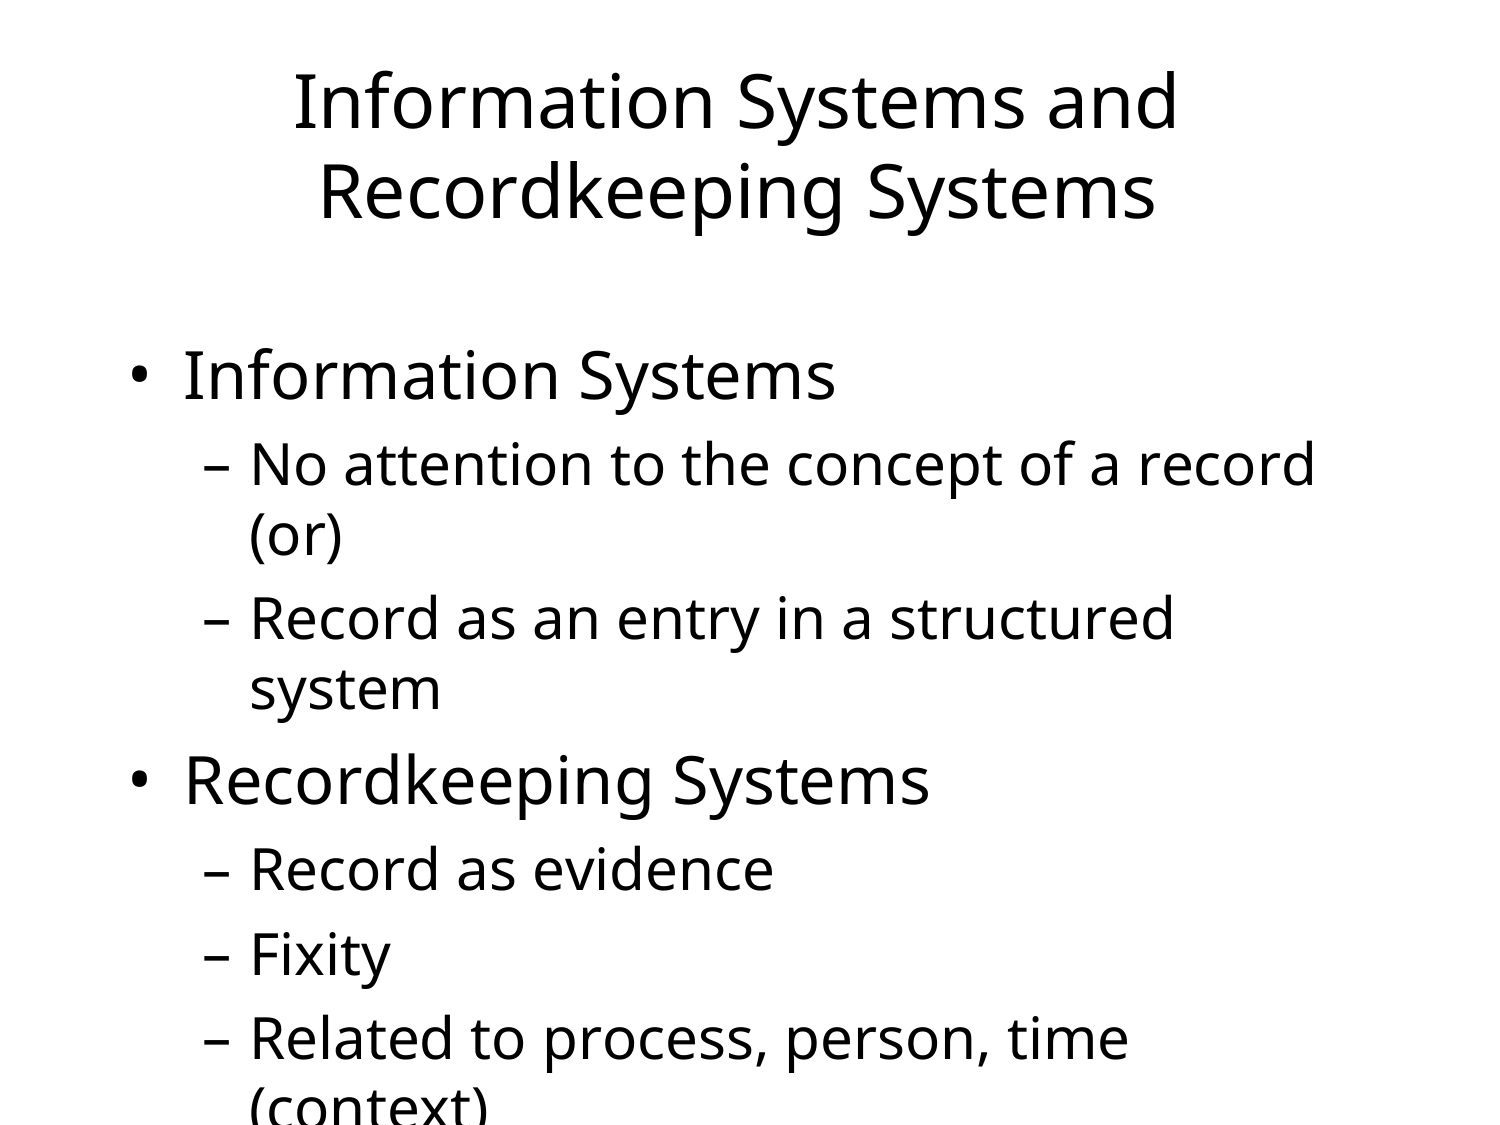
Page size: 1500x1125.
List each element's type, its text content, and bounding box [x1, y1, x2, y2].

list Information Systems No attention to the concept of a record (or) Record as an entry in a structured system Recordkeeping Systems Record as evidence Fixity Related to process, person, time (context) [112, 324, 1388, 1125]
title Information Systems and Recordkeeping Systems [99, 46, 1375, 242]
